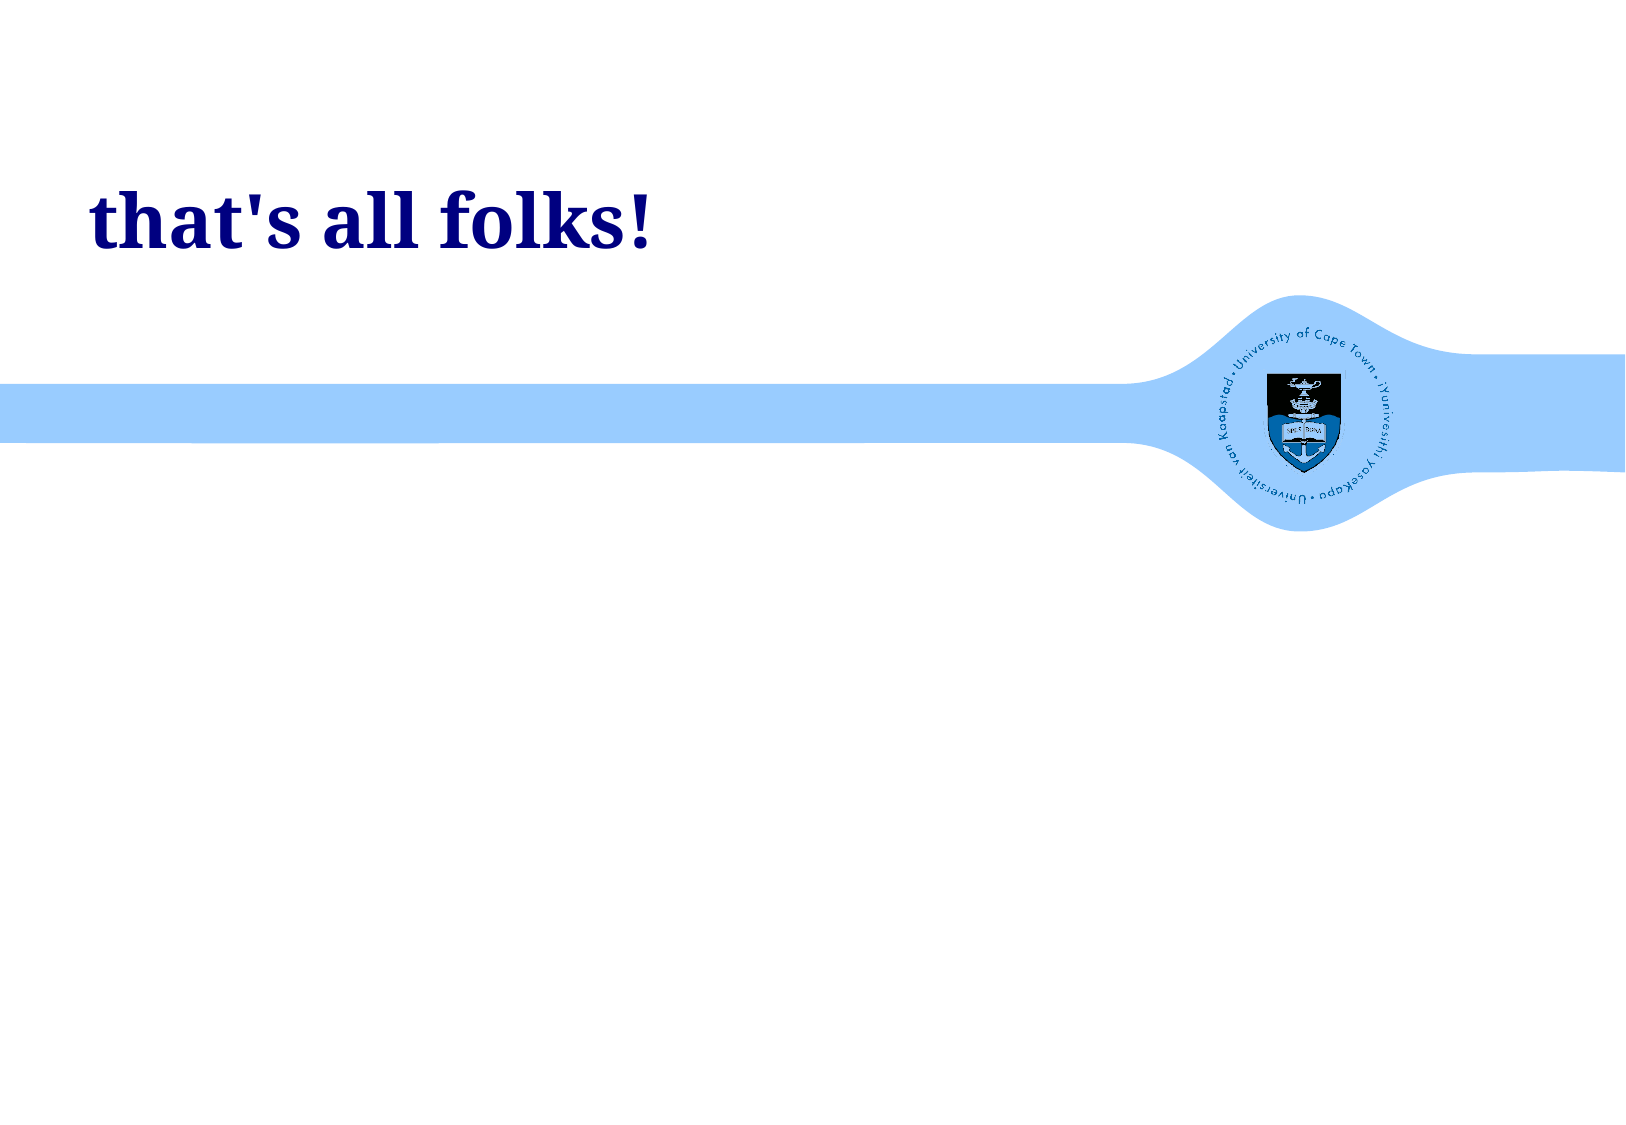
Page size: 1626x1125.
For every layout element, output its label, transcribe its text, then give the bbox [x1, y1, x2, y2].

picture [1178, 305, 1416, 527]
title that's all folks! [88, 88, 1133, 352]
